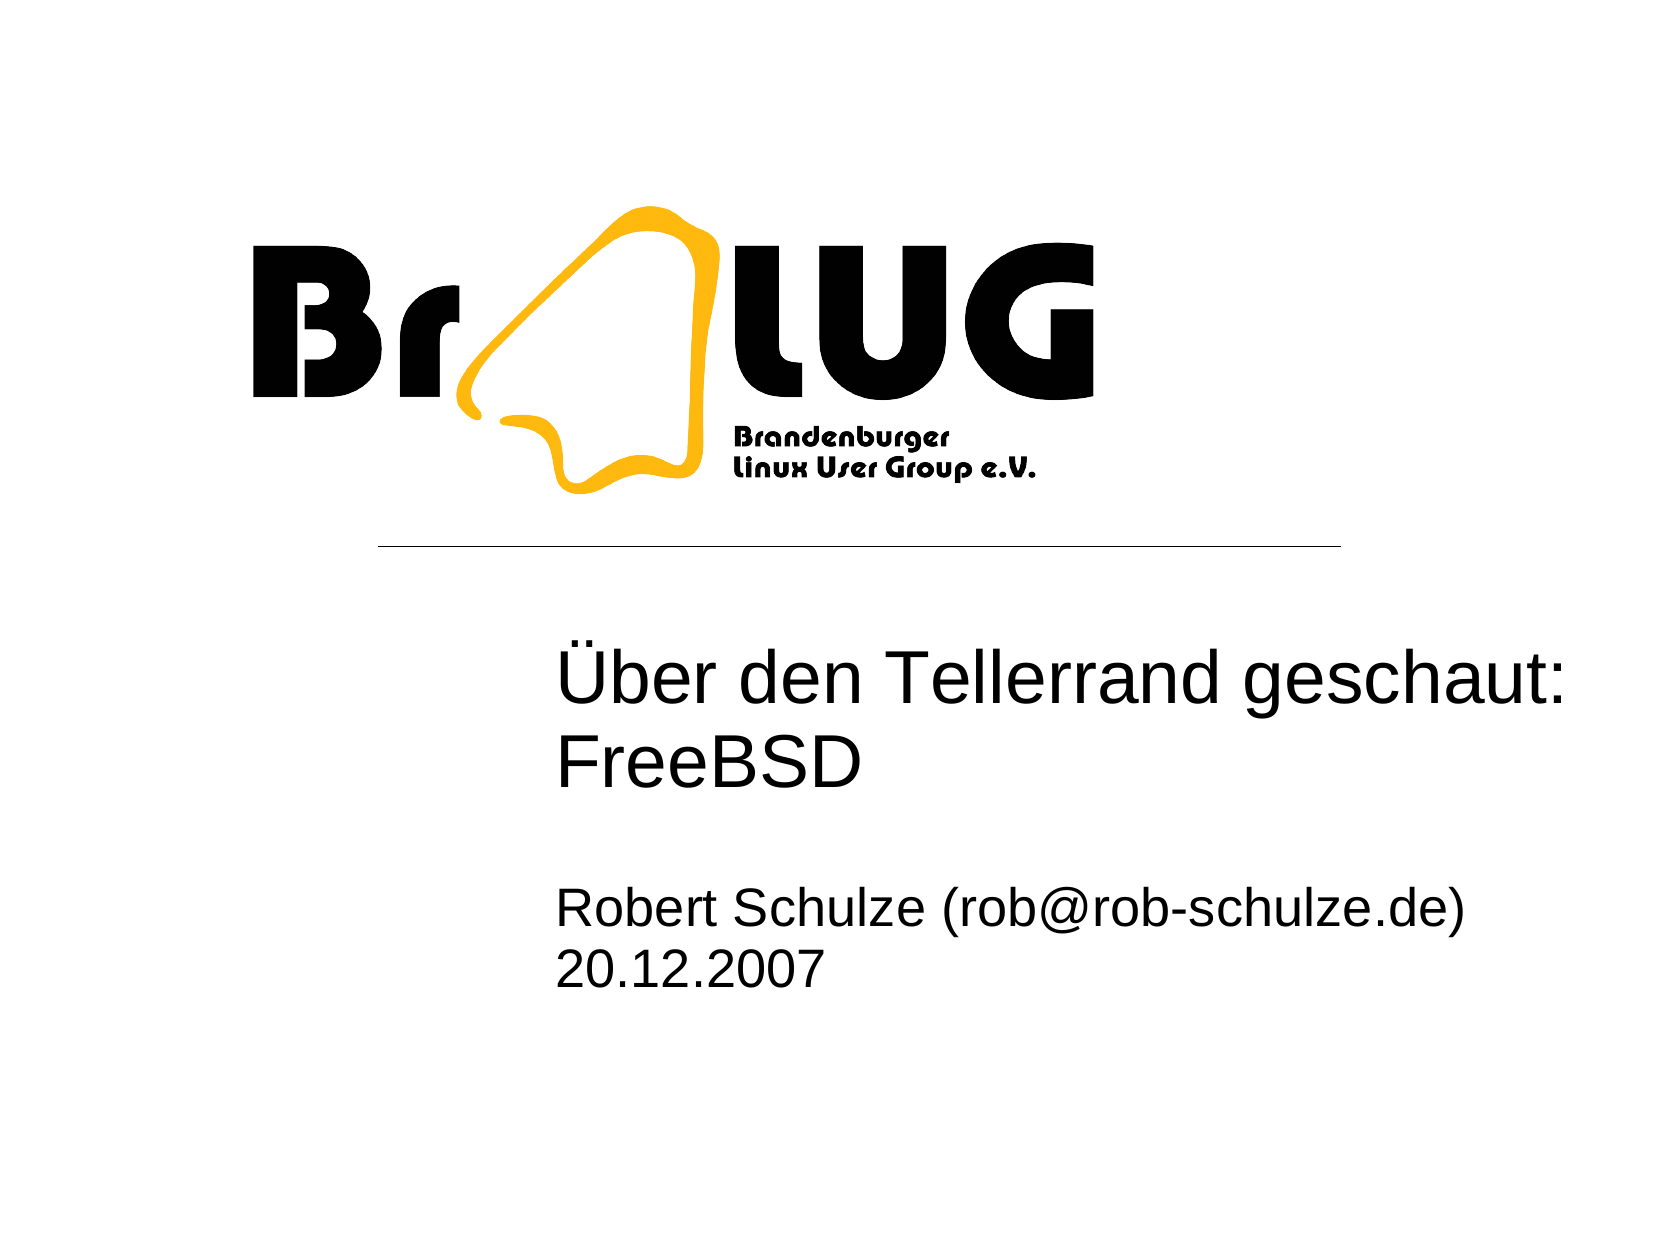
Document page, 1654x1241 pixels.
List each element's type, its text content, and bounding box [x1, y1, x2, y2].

subtitle Über den Tellerrand geschaut: FreeBSD Robert Schulze (rob@rob-schulze.de) 20.12.2007 [555, 575, 1581, 1059]
picture [249, 195, 1106, 499]
